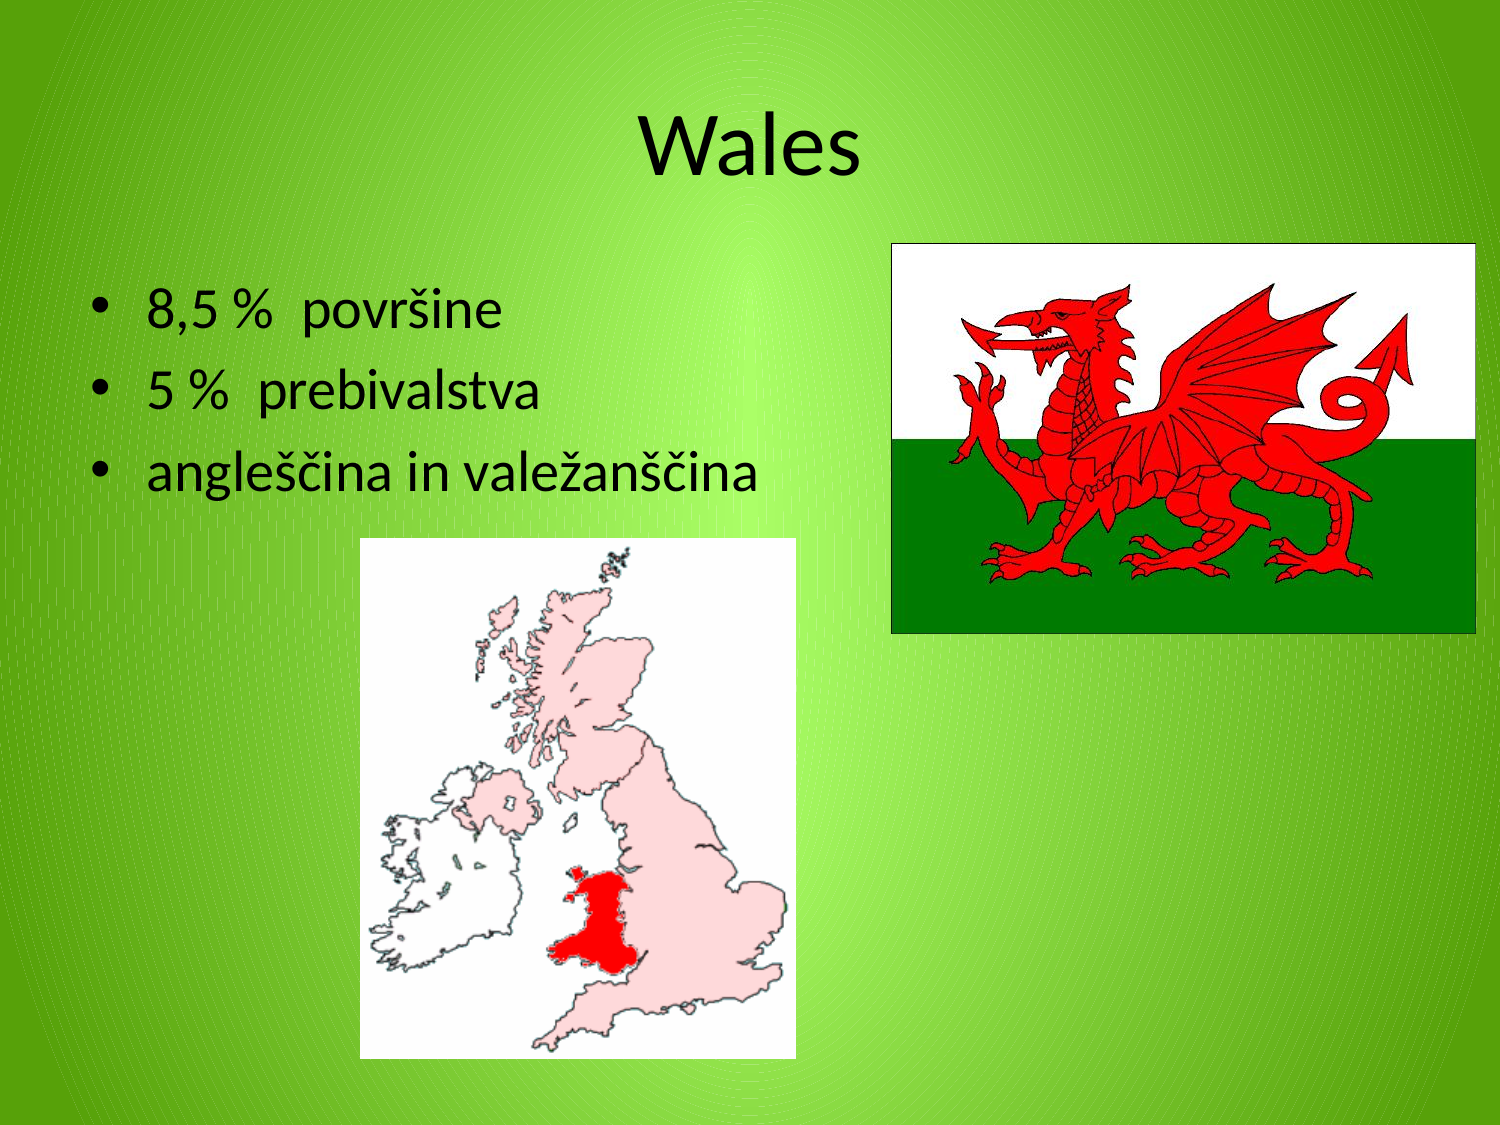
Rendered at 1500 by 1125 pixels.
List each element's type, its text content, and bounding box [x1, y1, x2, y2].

title Wales [75, 45, 1425, 233]
list 8,5 % površine 5 % prebivalstva angleščina in valežanščina [75, 262, 857, 1005]
picture [360, 538, 796, 1059]
picture [891, 243, 1476, 634]
